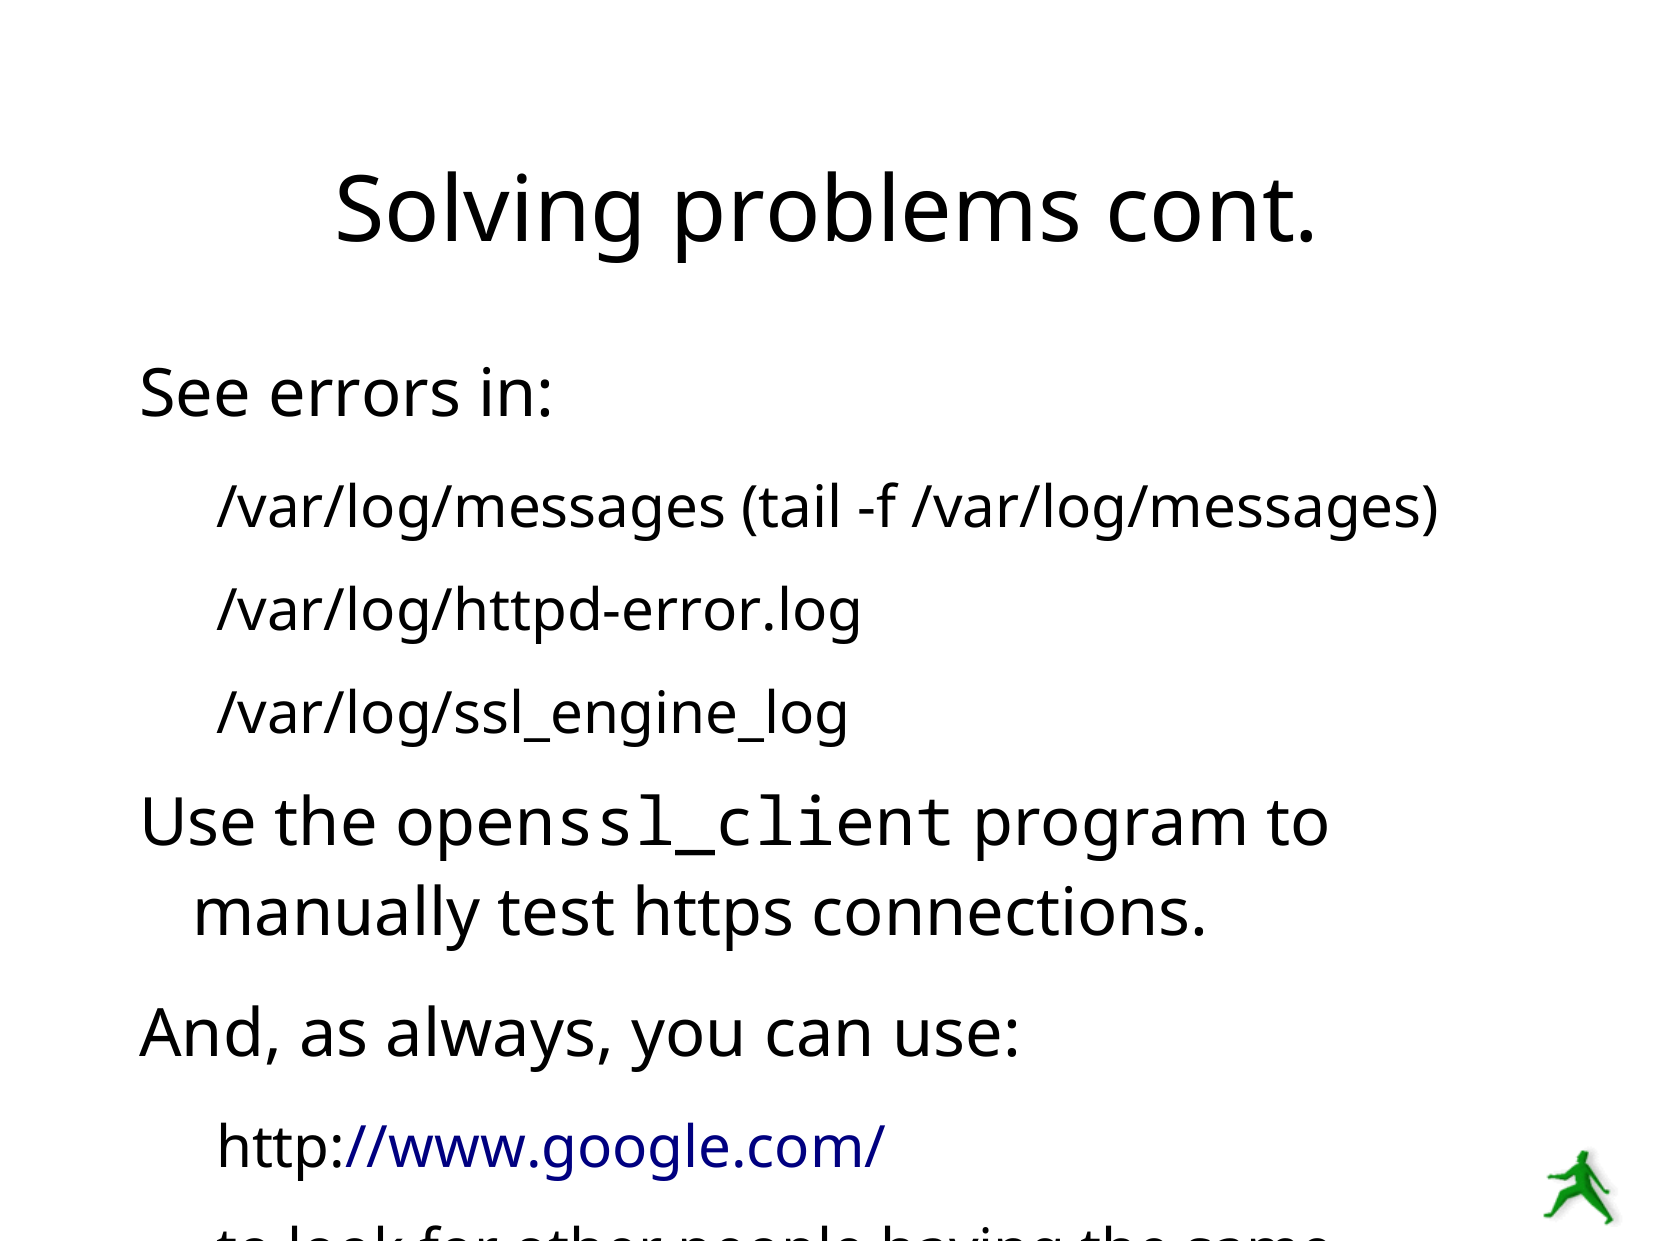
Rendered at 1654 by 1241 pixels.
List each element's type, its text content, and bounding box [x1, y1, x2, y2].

title Solving problems cont. [121, 102, 1534, 311]
picture [1541, 1135, 1634, 1227]
list See errors in: /var/log/messages (tail -f /var/log/messages) /var/log/httpd-error.log /var/log/ssl_engine_log Use the openssl_client program to manually test https connections. And, as always, you can use: http://www.google.com/ to look for other people having the same problem. [121, 344, 1534, 1170]
